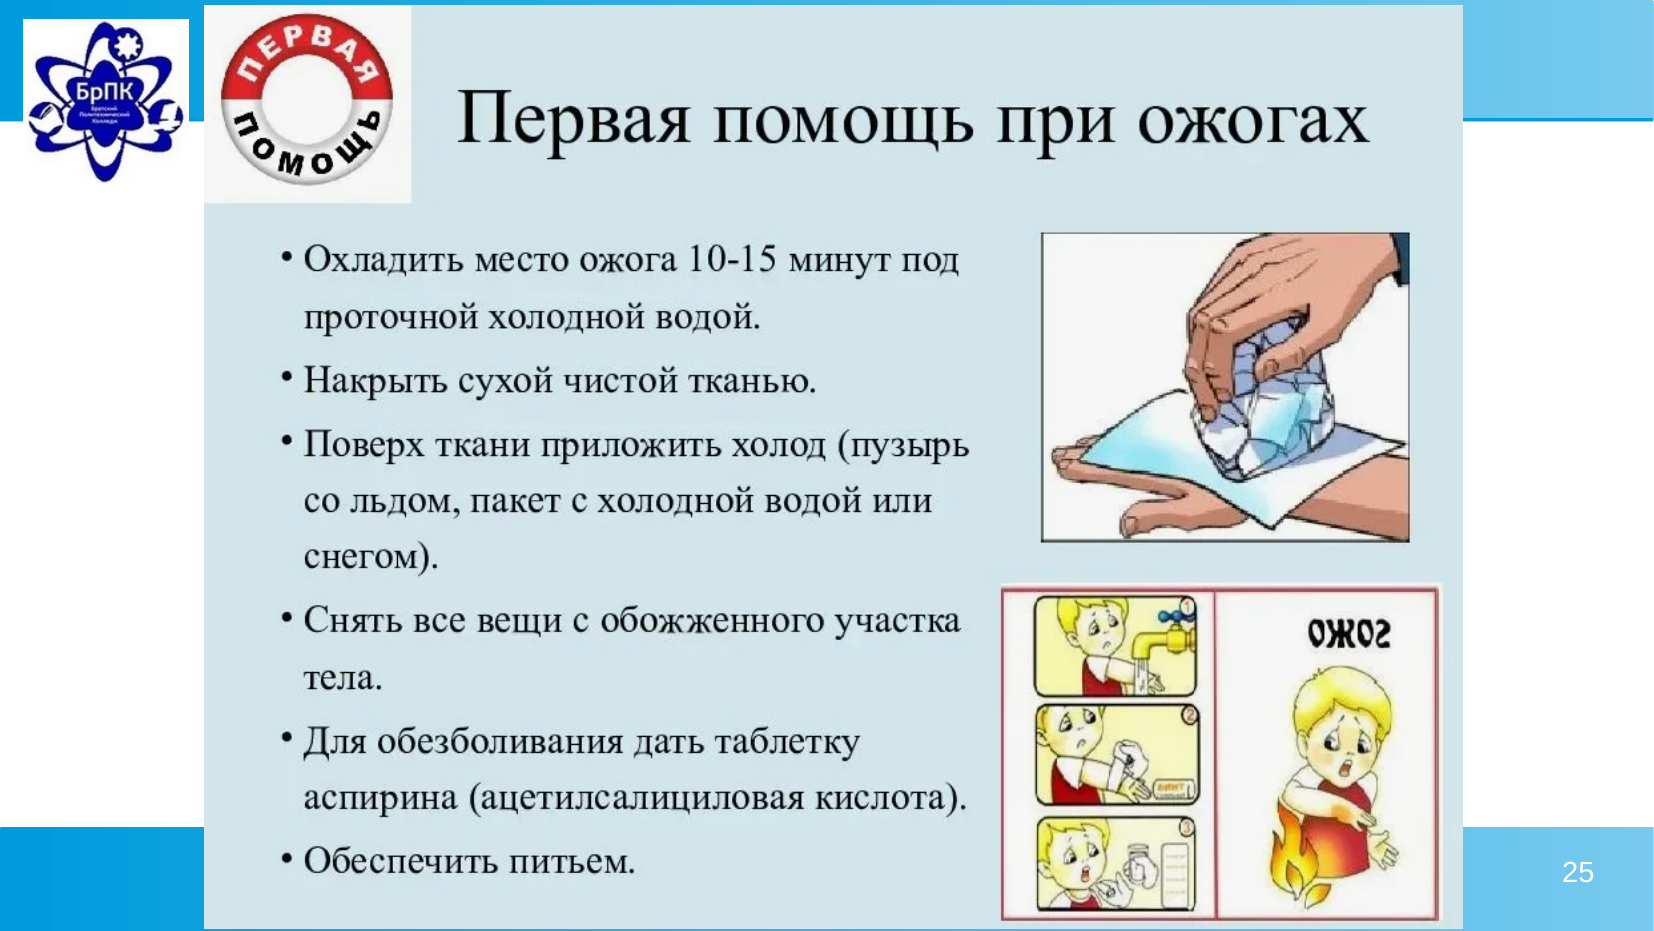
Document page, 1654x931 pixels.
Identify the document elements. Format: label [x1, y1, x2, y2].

picture [23, 20, 189, 185]
picture [204, 5, 1463, 929]
